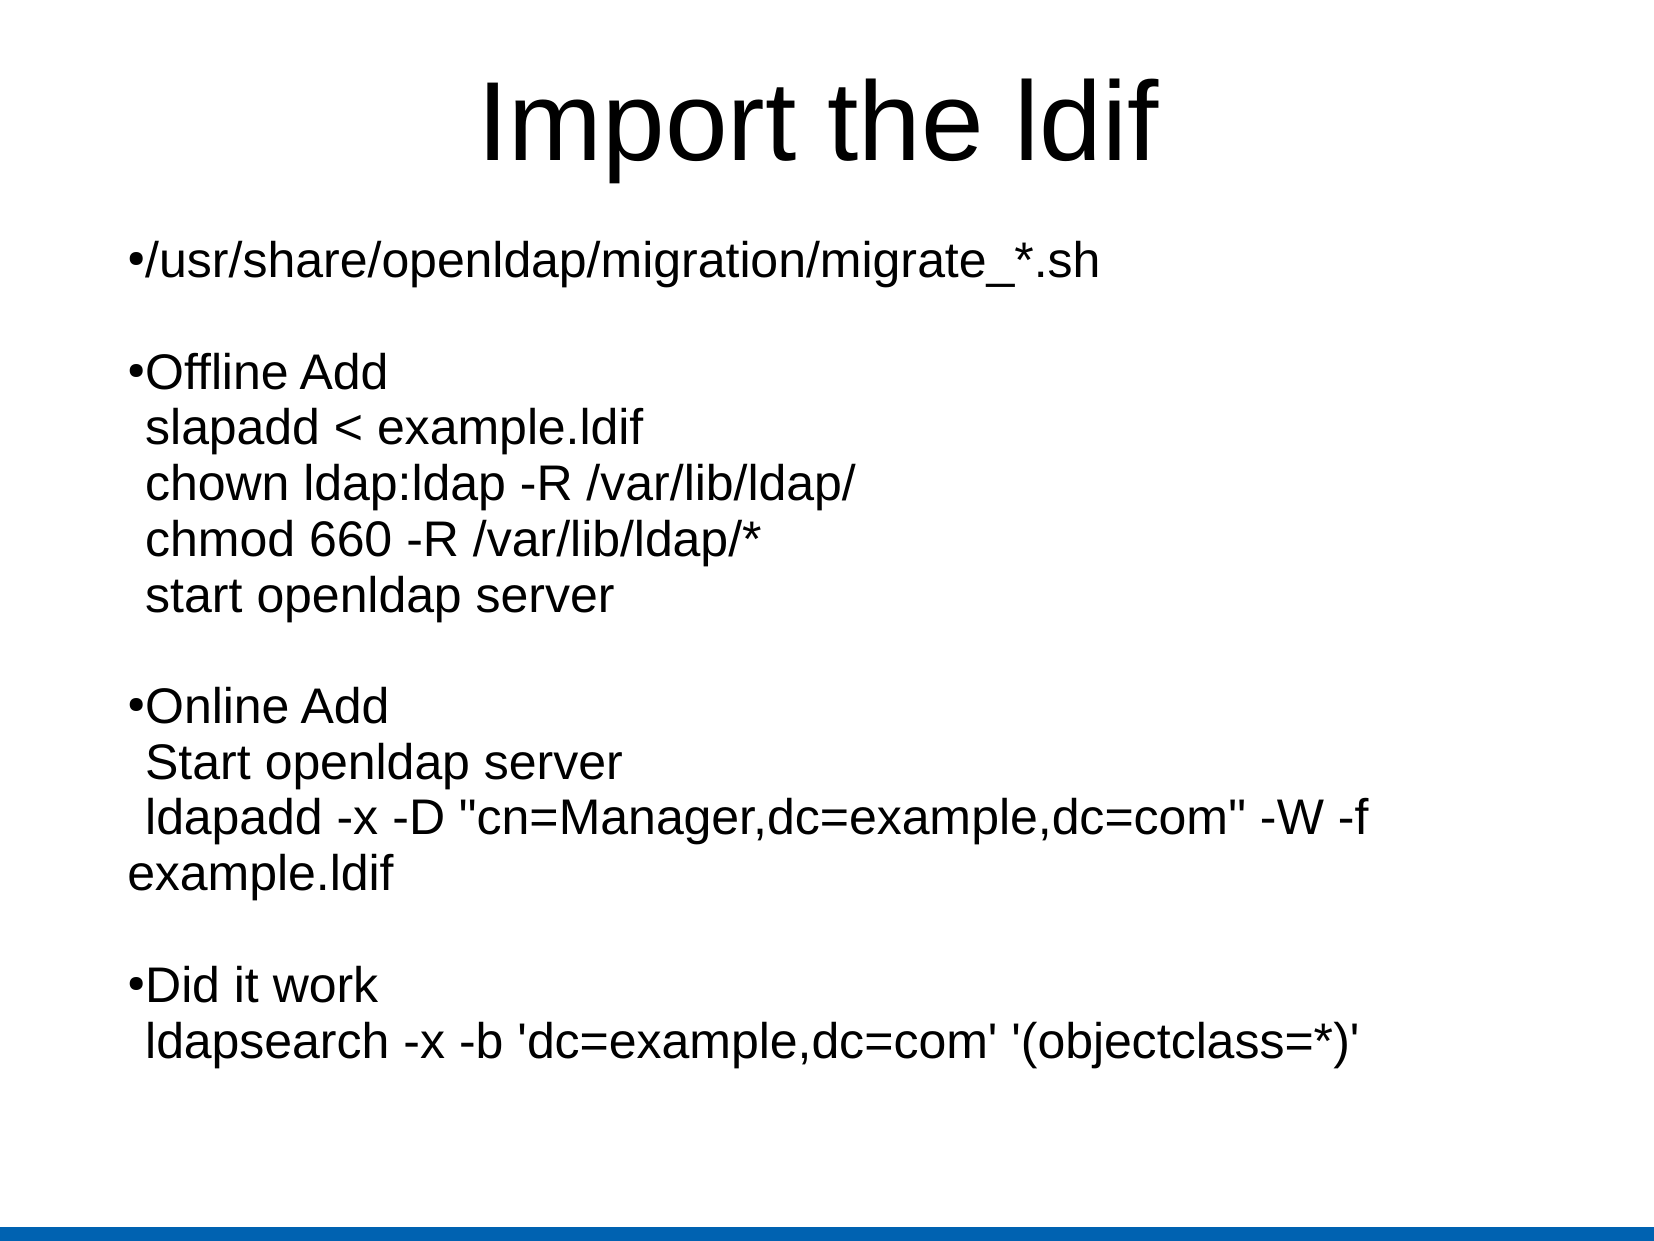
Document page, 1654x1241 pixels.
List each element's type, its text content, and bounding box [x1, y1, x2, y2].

text_box /usr/share/openldap/migration/migrate_*.sh Offline Add slapadd < example.ldif chown ldap:ldap -R /var/lib/ldap/ chmod 660 -R /var/lib/ldap/* start openldap server Online Add Start openldap server ldapadd -x -D "cn=Manager,dc=example,dc=com" -W -f example.ldif Did it work ldapsearch -x -b 'dc=example,dc=com' '(objectclass=*)' [112, 225, 1613, 1077]
title Import the ldif [112, 17, 1525, 225]
